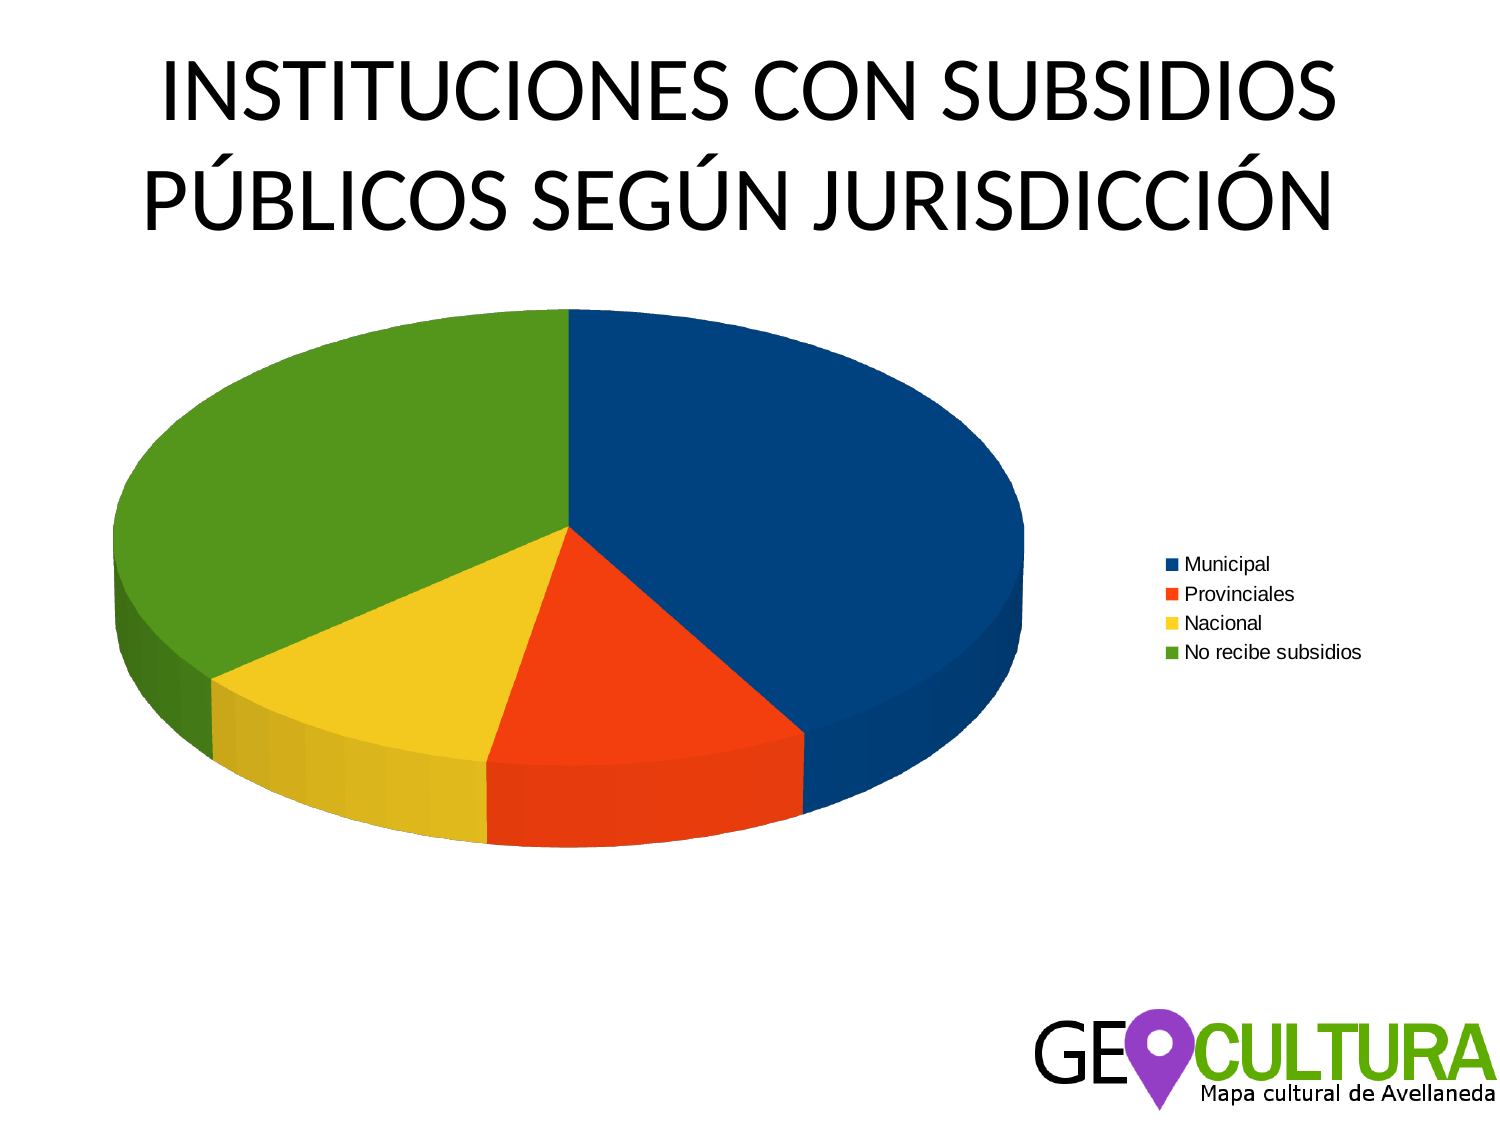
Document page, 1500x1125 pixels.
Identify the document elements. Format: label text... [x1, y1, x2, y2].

chart [59, 232, 1382, 986]
text_box INSTITUCIONES CON SUBSIDIOS PÚBLICOS SEGÚN JURISDICCIÓN [74, 45, 1425, 233]
picture [1033, 985, 1500, 1125]
